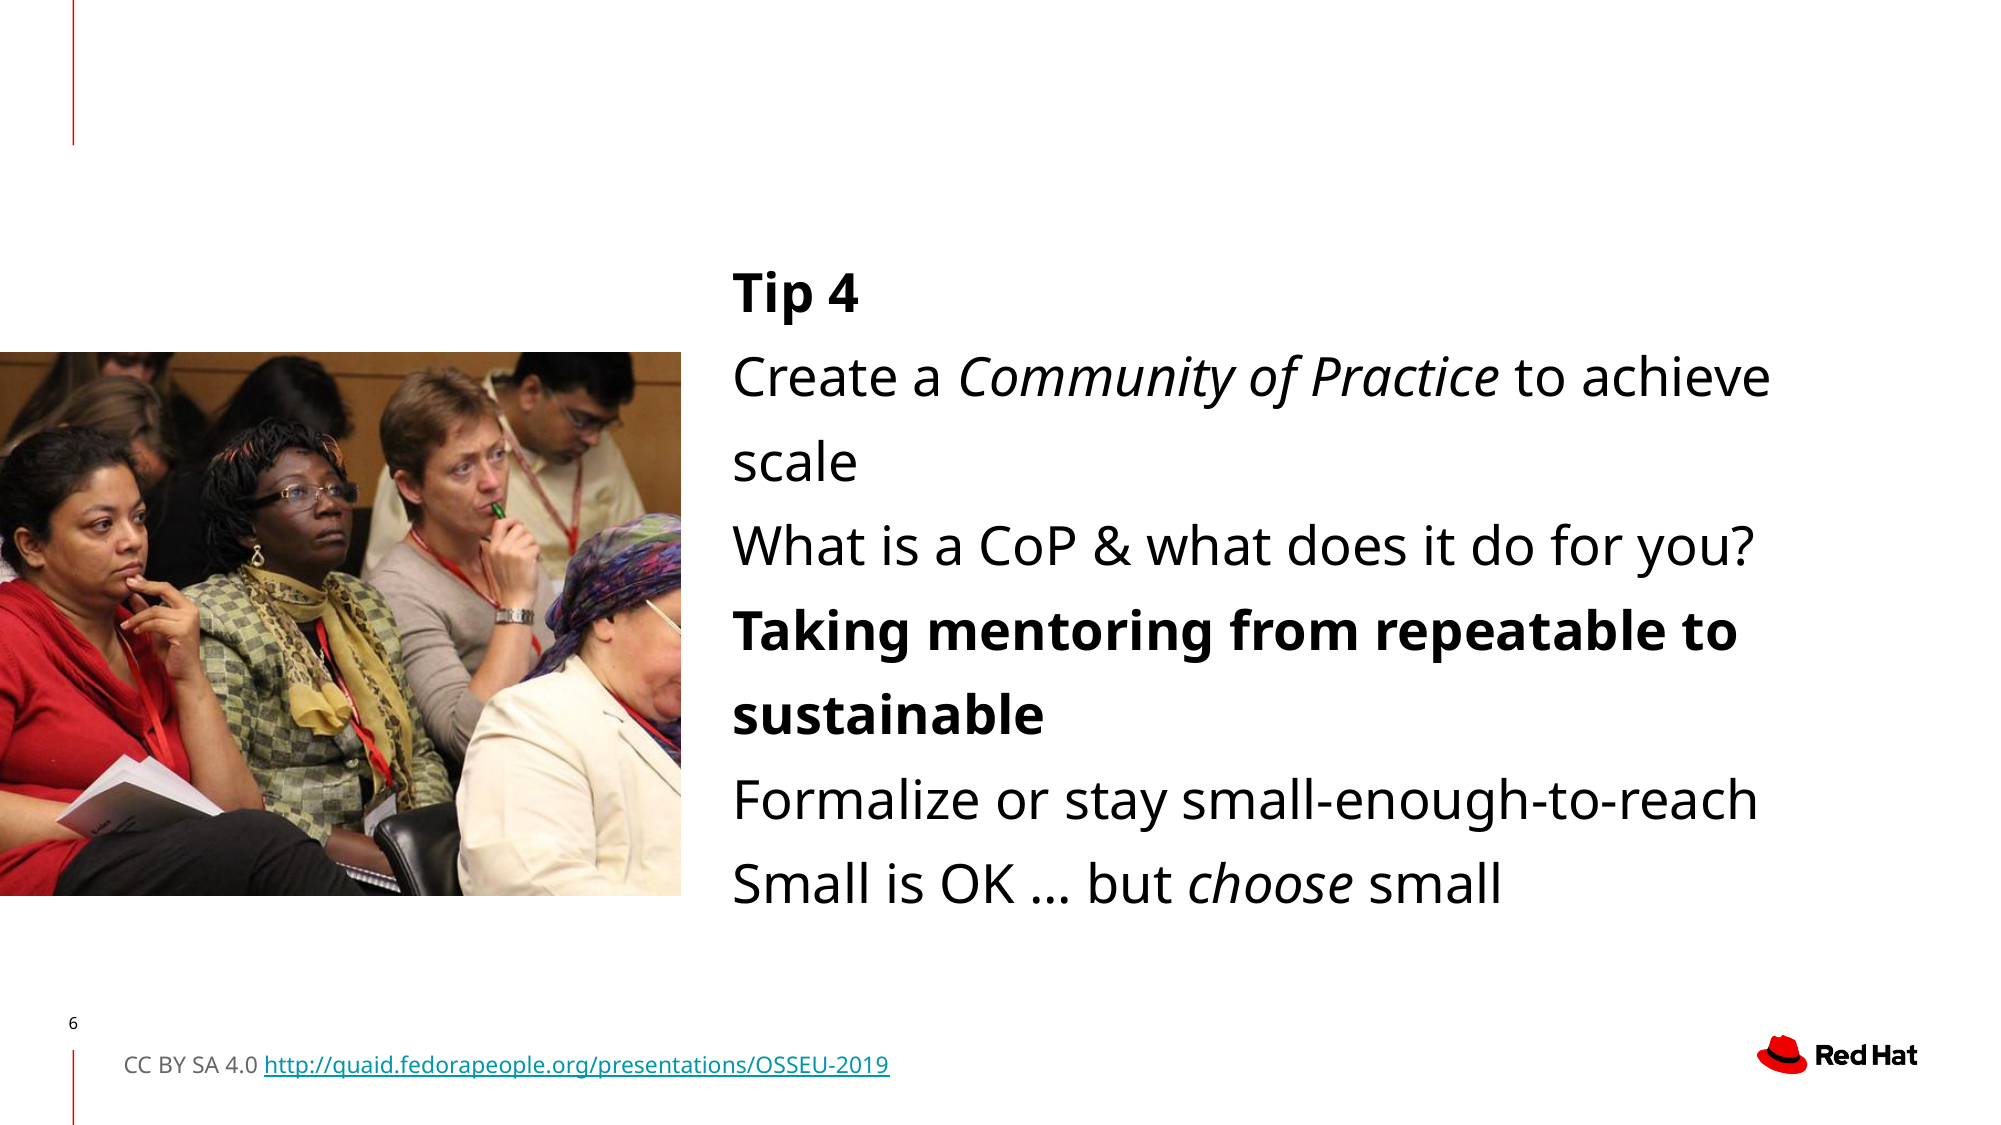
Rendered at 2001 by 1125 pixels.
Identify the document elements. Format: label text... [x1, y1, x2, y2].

picture [0, 352, 681, 897]
title Tip 4 Create a Community of Practice to achieve scale What is a CoP & what does it do for you? Taking mentoring from repeatable to sustainable Formalize or stay small-enough-to-reach Small is OK ... but choose small [732, 238, 1836, 764]
picture [1757, 1035, 1918, 1074]
slide_number <number> [13, 1012, 134, 1036]
